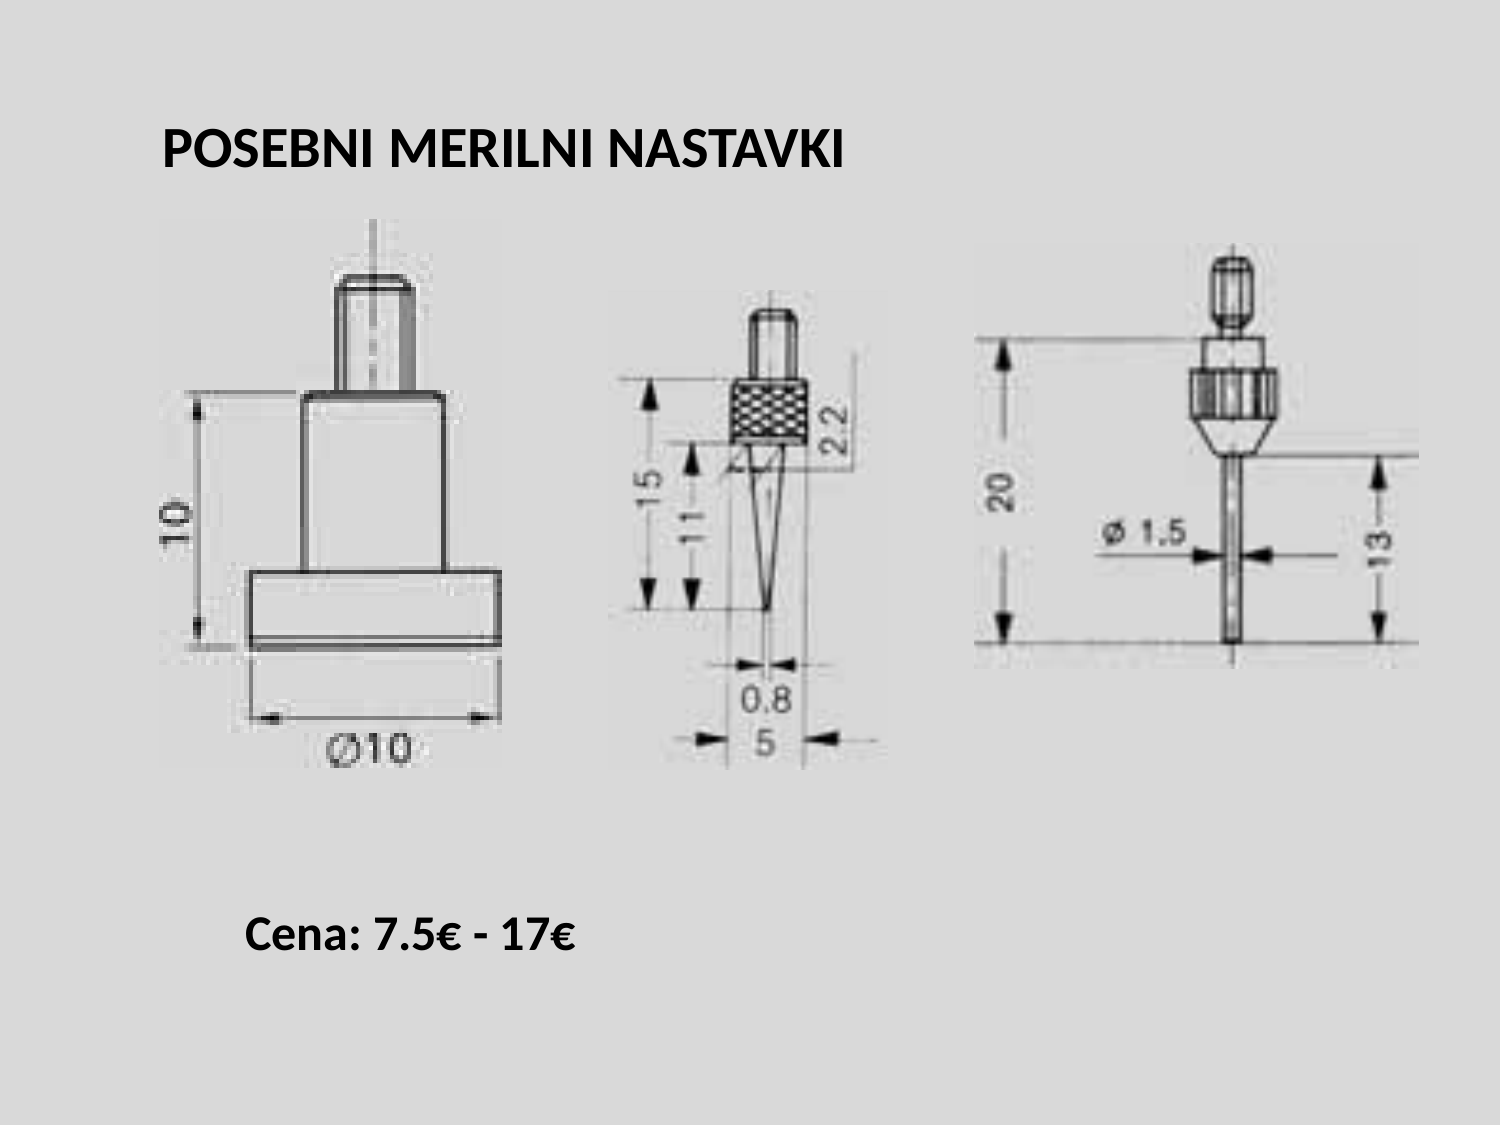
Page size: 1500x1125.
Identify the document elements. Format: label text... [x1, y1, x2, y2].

picture [159, 219, 502, 768]
picture [974, 243, 1419, 669]
picture [608, 290, 888, 771]
text_box Cena: 7.5€ - 17€ [230, 893, 869, 968]
text_box POSEBNI MERILNI NASTAVKI [147, 101, 869, 187]
